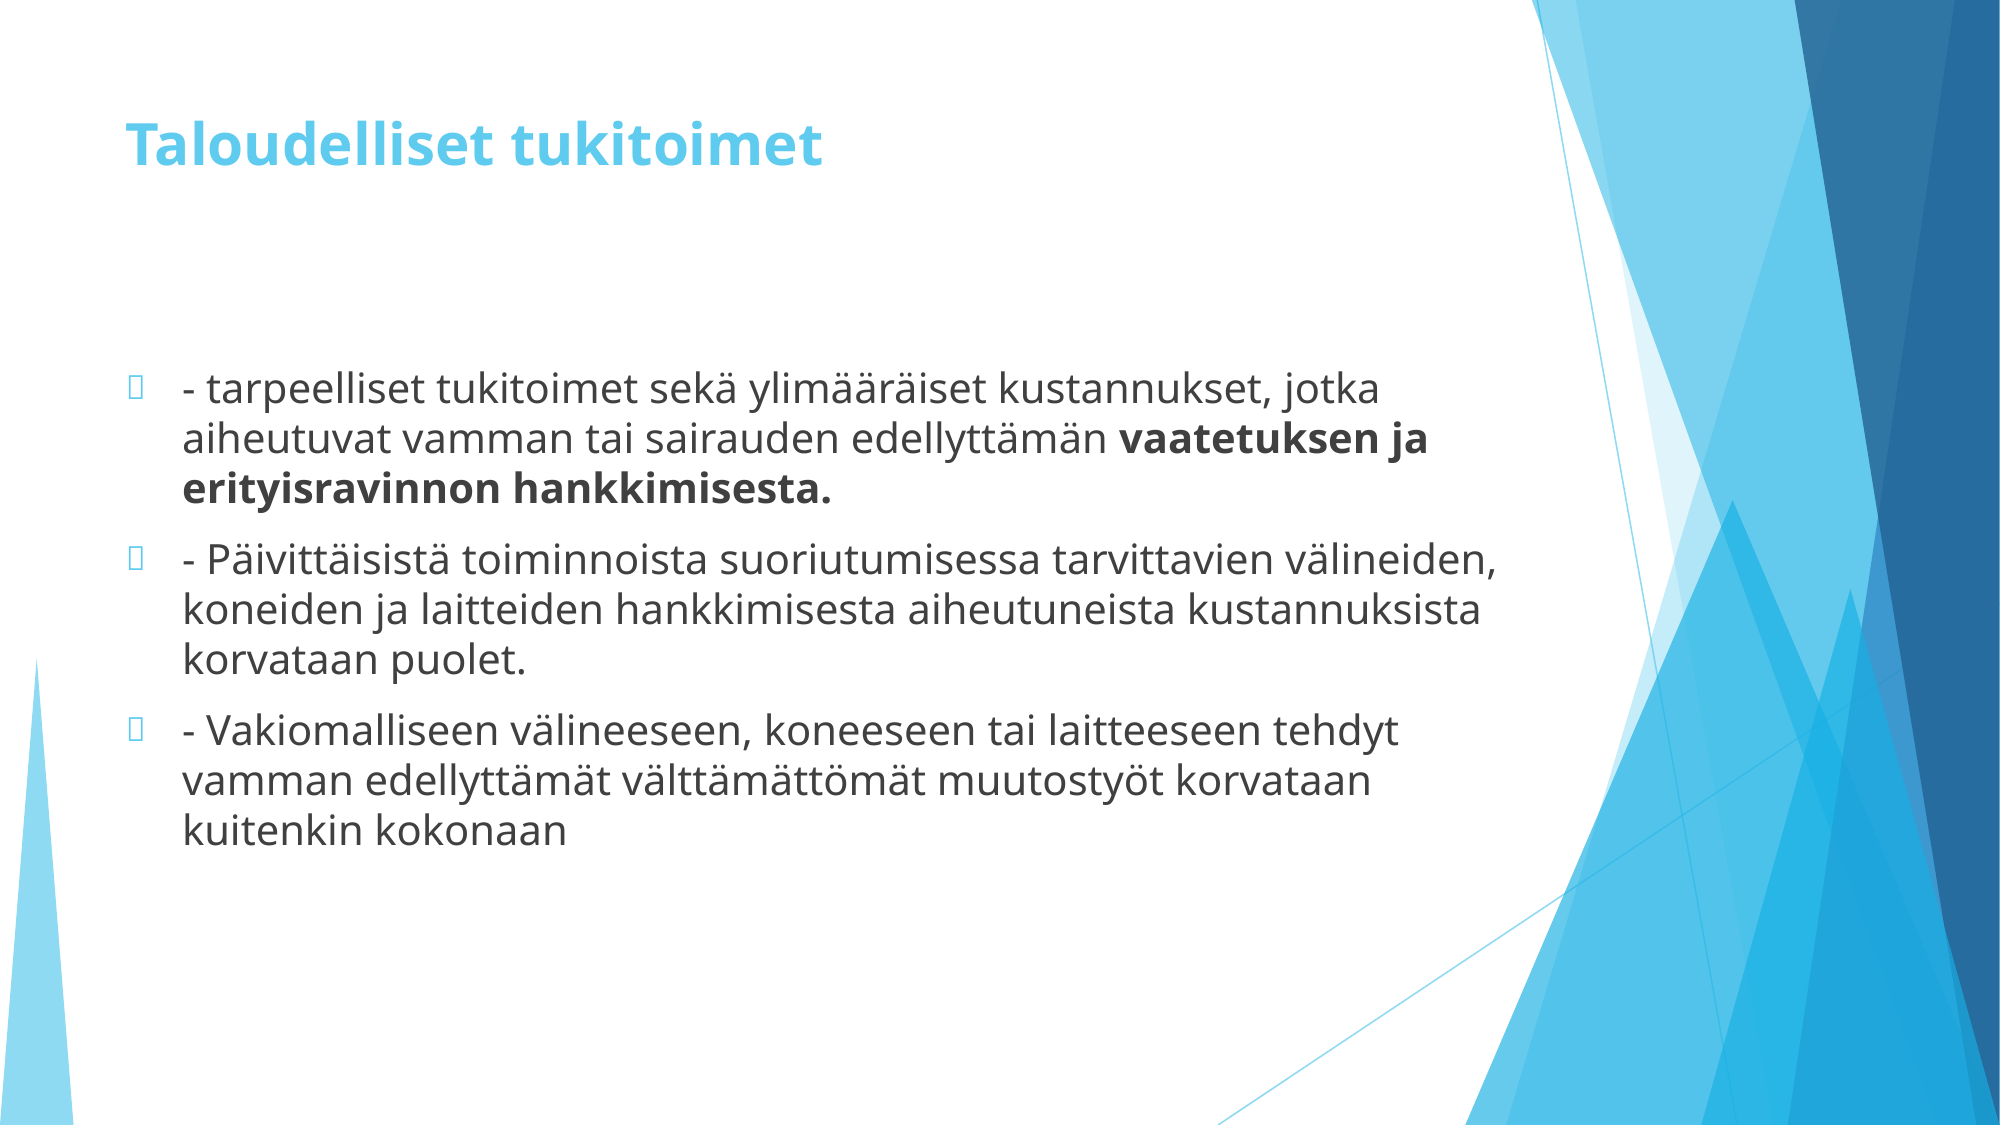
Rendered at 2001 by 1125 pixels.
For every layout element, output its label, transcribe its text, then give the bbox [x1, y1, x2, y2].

list - tarpeelliset tukitoimet sekä ylimääräiset kustannukset, jotka aiheutuvat vamman tai sairauden edellyttämän vaatetuksen ja erityisravinnon hankkimisesta. - Päivittäisistä toiminnoista suoriutumisessa tarvittavien välineiden, koneiden ja laitteiden hankkimisesta aiheutuneista kustannuksista korvataan puolet. - Vakiomalliseen välineeseen, koneeseen tai laitteeseen tehdyt vamman edellyttämät välttämättömät muutostyöt korvataan kuitenkin kokonaan [111, 354, 1522, 992]
title Taloudelliset tukitoimet [111, 99, 1522, 317]
